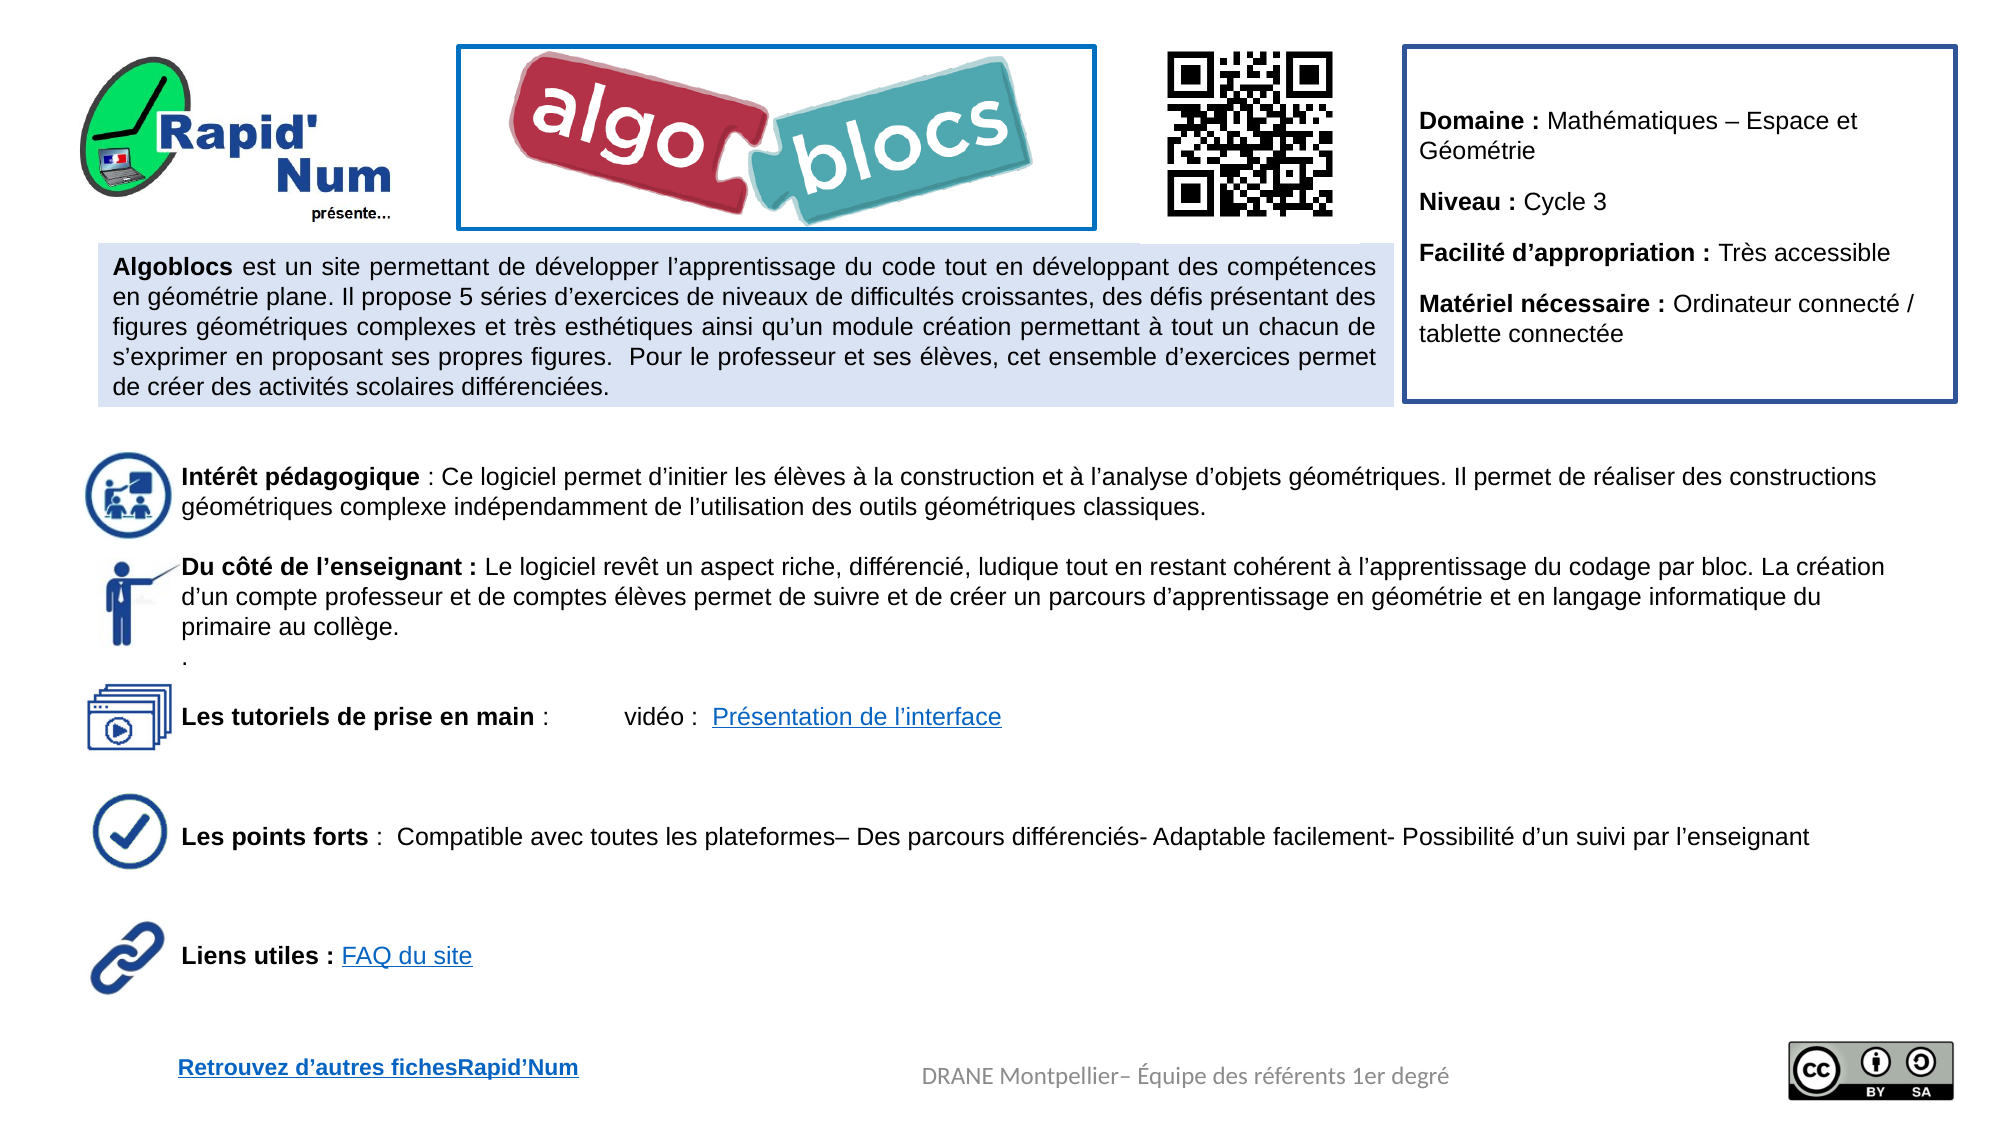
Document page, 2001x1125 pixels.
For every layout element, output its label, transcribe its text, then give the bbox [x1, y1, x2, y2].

picture [85, 916, 170, 1000]
picture [83, 450, 174, 542]
picture [64, 45, 411, 232]
text_box Algoblocs est un site permettant de développer l’apprentissage du code tout en développant des compétences en géométrie plane. Il propose 5 séries d’exercices de niveaux de difficultés croissantes, des défis présentant des figures géométriques complexes et très esthétiques ainsi qu’un module création permettant à tout un chacun de s’exprimer en proposant ses propres figures. Pour le professeur et ses élèves, cet ensemble d’exercices permet de créer des activités scolaires différenciées. [98, 243, 1394, 407]
picture [1781, 1037, 1956, 1105]
text_box Intérêt pédagogique : Ce logiciel permet d’initier les élèves à la construction et à l’analyse d’objets géométriques. Il permet de réaliser des constructions géométriques complexe indépendamment de l’utilisation des outils géométriques classiques. Du côté de l’enseignant : Le logiciel revêt un aspect riche, différencié, ludique tout en restant cohérent à l’apprentissage du codage par bloc. La création d’un compte professeur et de comptes élèves permet de suivre et de créer un parcours d’apprentissage en géométrie et en langage informatique du primaire au collège. . Les tutoriels de prise en main : vidéo : Présentation de l’interface Les points forts : Compatible avec toutes les plateformes– Des parcours différenciés- Adaptable facilement- Possibilité d’un suivi par l’enseignant Liens utiles : FAQ du site [167, 453, 1915, 1037]
text_box Domaine : Mathématiques – Espace et Géométrie Niveau : Cycle 3 Facilité d’appropriation : Très accessible Matériel nécessaire : Ordinateur connecté / tablette connectée [1404, 46, 1956, 402]
picture [80, 674, 182, 763]
picture [508, 50, 1033, 227]
picture [97, 558, 182, 649]
text_box DRANE Montpellier– Équipe des référents 1er degré [622, 1044, 1751, 1105]
picture [1140, 24, 1360, 244]
picture [88, 789, 172, 874]
text_box Retrouvez d’autres fichesRapid’Num [163, 1045, 622, 1088]
